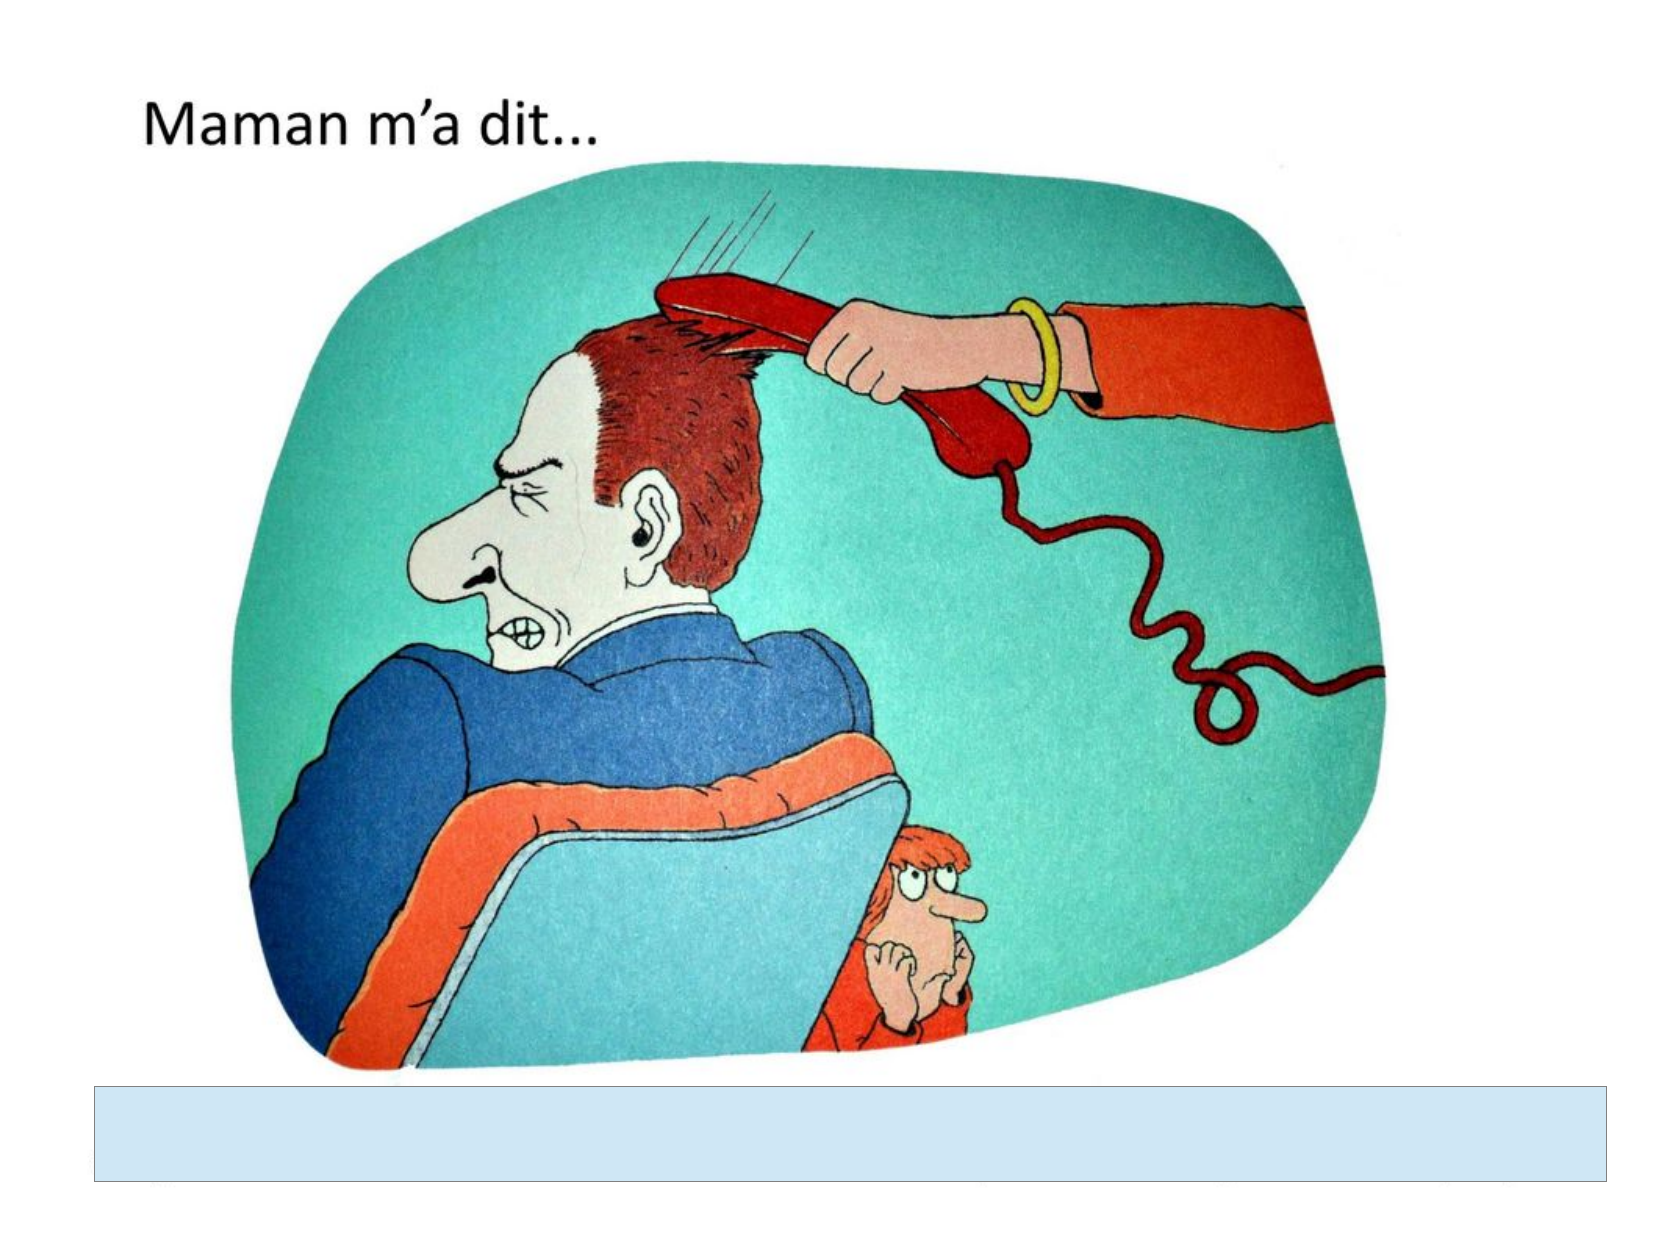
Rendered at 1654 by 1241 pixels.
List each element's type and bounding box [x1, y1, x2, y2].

picture [38, 24, 1639, 1225]
text_box [94, 1086, 1607, 1182]
